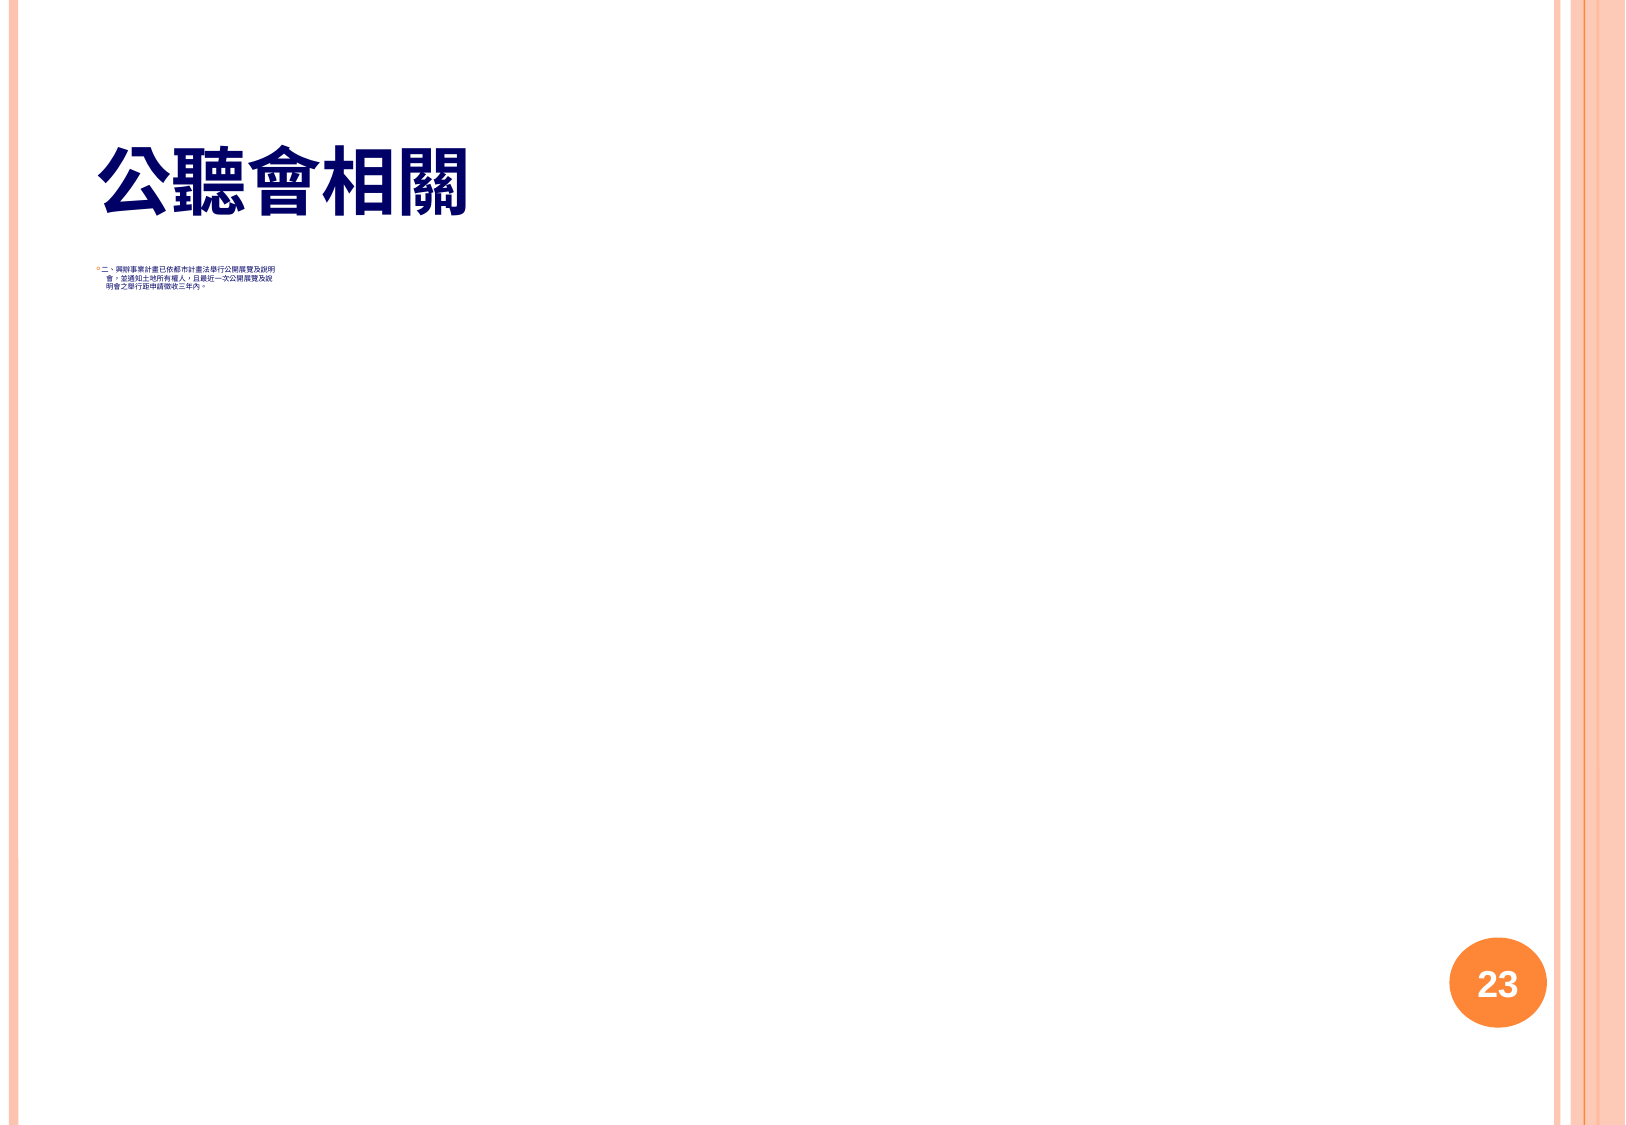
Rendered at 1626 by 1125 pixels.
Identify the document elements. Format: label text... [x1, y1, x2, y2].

title 公聽會相關 [81, 45, 1409, 233]
list 二、興辦事業計畫已依都市計畫法舉行公開展覽及說明會，並通知土地所有權人，且最近一次公開展覽及說明會之舉行距申請徵收三年內。 [81, 262, 1409, 1062]
